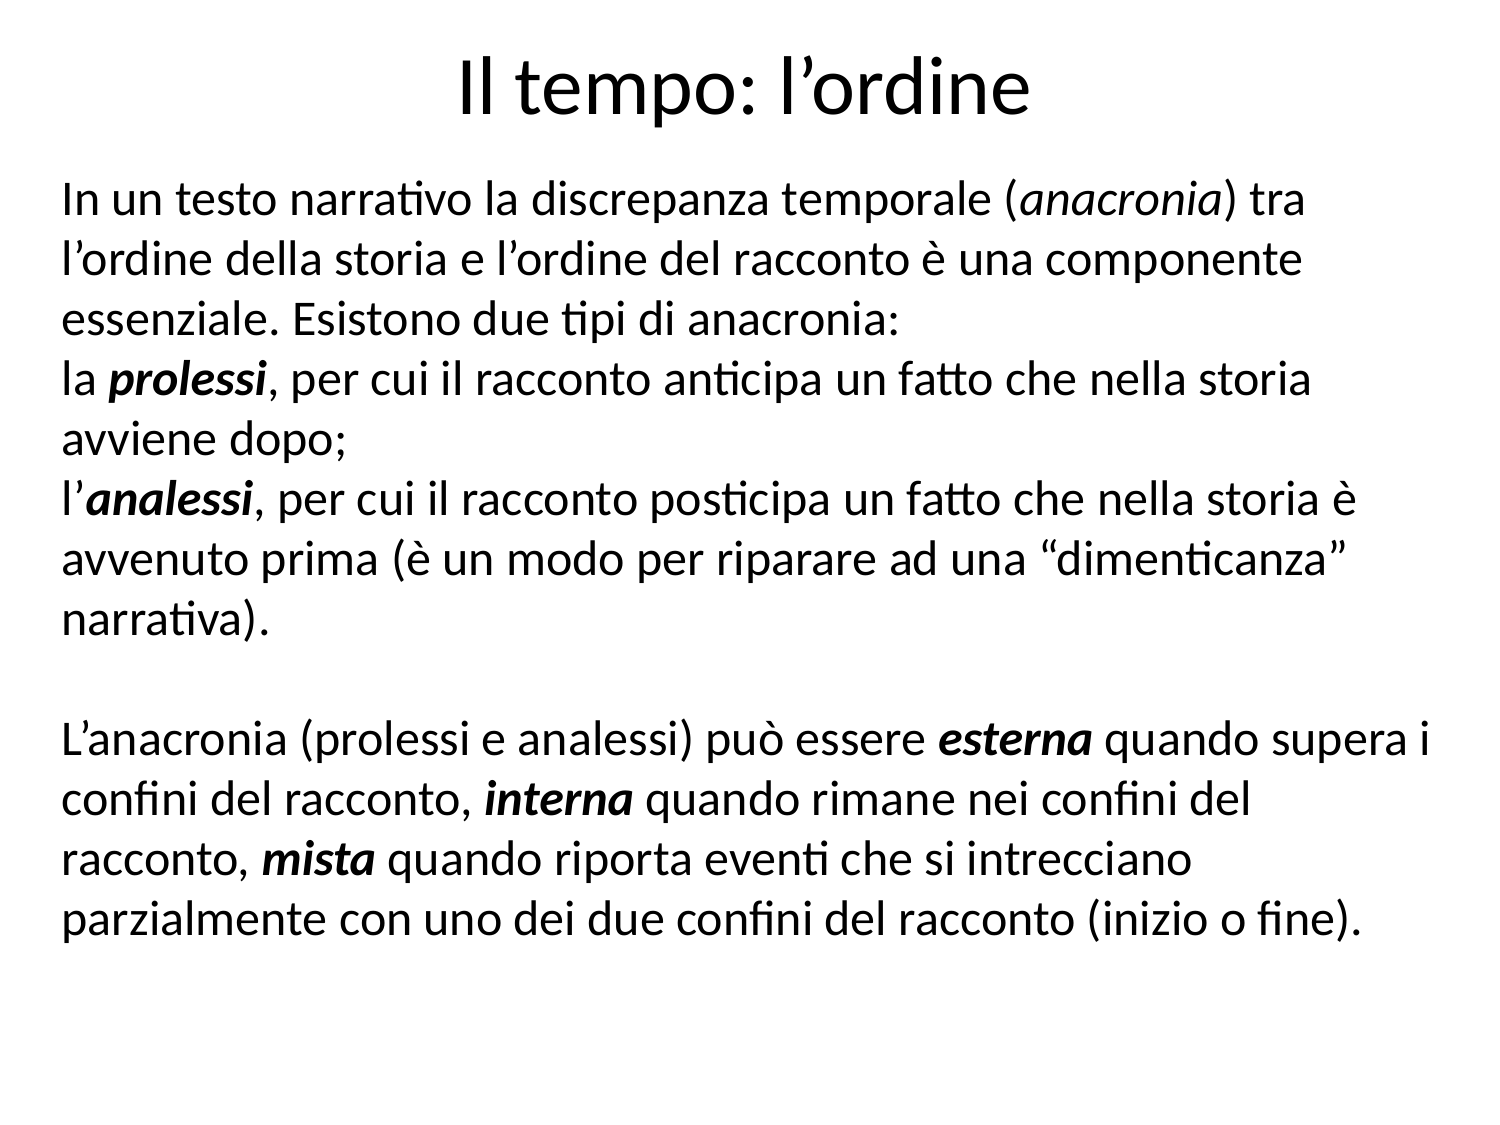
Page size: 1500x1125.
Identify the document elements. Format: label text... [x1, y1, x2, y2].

text_box Il tempo: l’ordine [35, 23, 1454, 143]
text_box In un testo narrativo la discrepanza temporale (anacronia) tra l’ordine della storia e l’ordine del racconto è una componente essenziale. Esistono due tipi di anacronia: la prolessi, per cui il racconto anticipa un fatto che nella storia avviene dopo; l’analessi, per cui il racconto posticipa un fatto che nella storia è avvenuto prima (è un modo per riparare ad una “dimenticanza” narrativa). L’anacronia (prolessi e analessi) può essere esterna quando supera i confini del racconto, interna quando rimane nei confini del racconto, mista quando riporta eventi che si intrecciano parzialmente con uno dei due confini del racconto (inizio o fine). [46, 158, 1465, 953]
